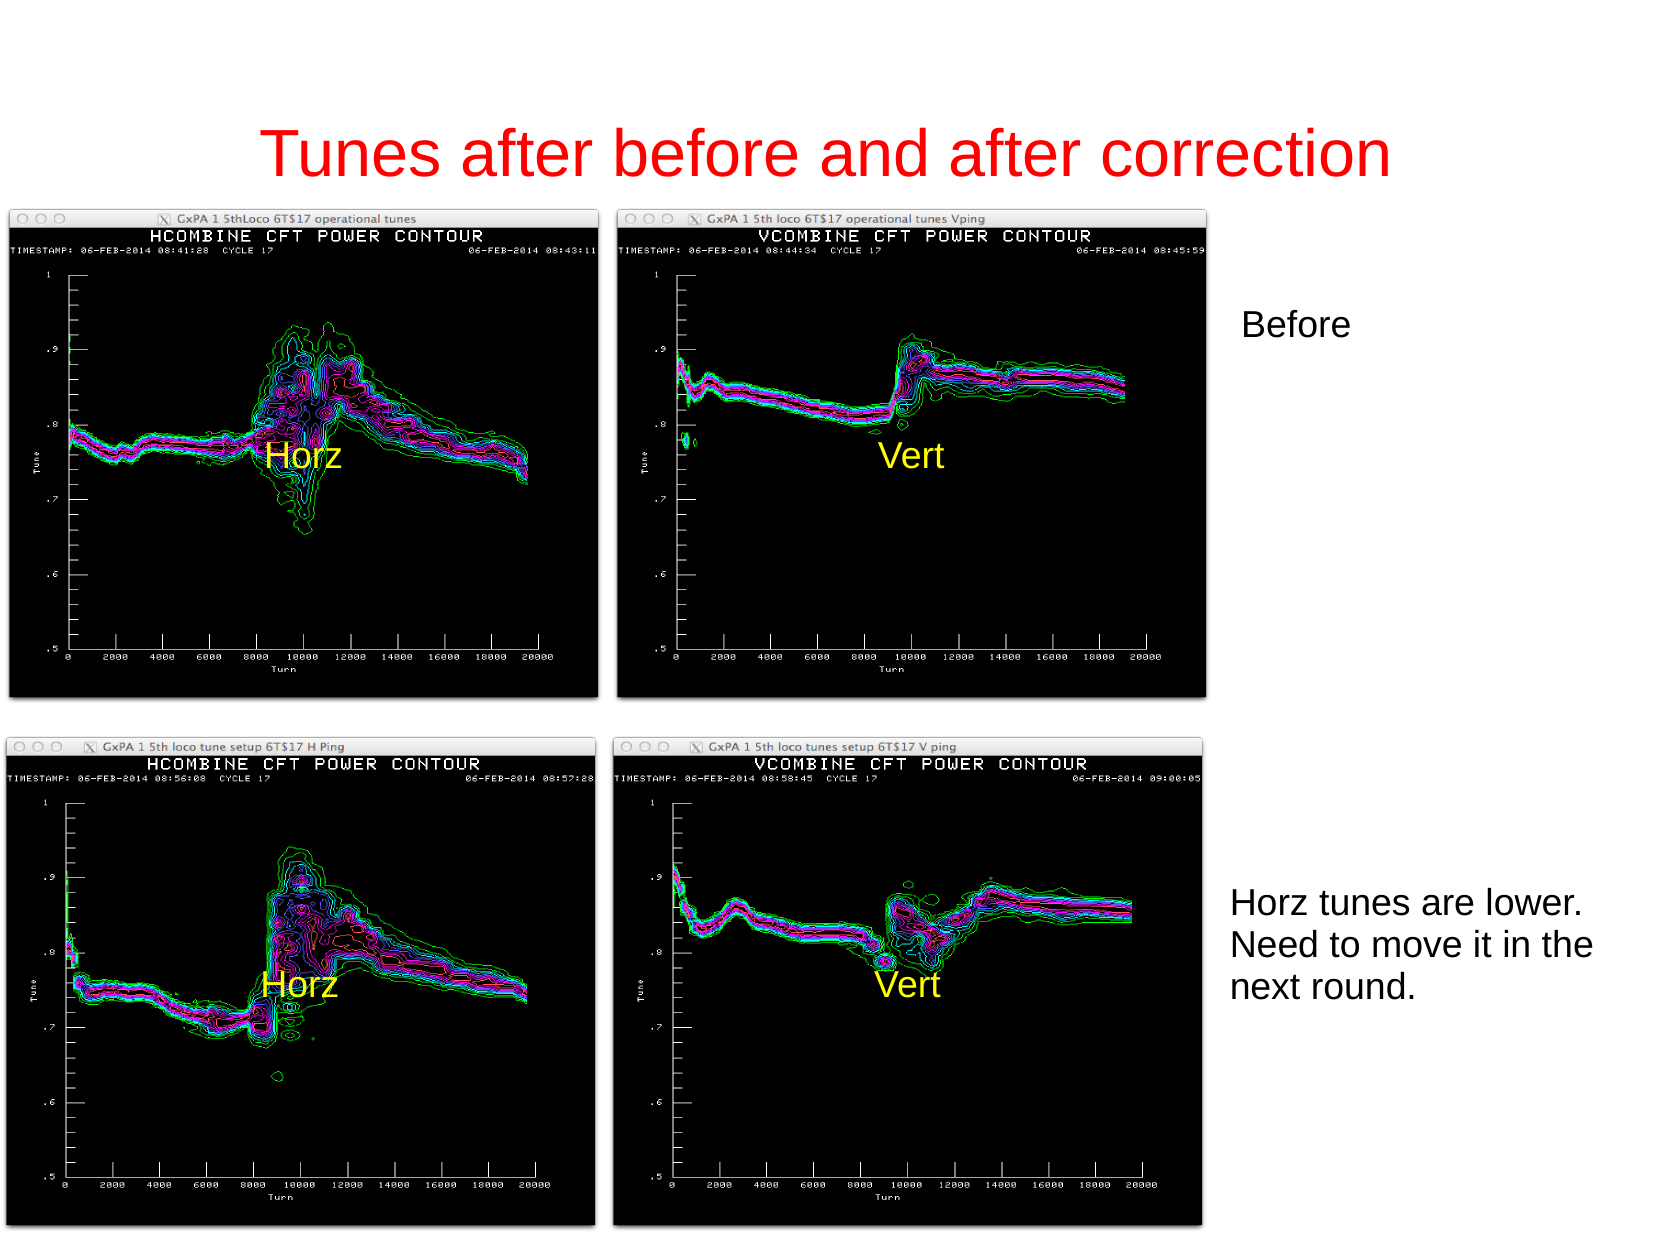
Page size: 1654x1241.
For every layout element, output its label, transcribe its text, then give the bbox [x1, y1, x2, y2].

picture [3, 206, 604, 706]
picture [611, 206, 1212, 706]
picture [607, 734, 1208, 1234]
picture [0, 734, 601, 1234]
text_box Horz tunes are lower. Need to move it in the next round. [1215, 873, 1639, 1057]
title Tunes after before and after correction [82, 49, 1571, 257]
text_box Before [1226, 296, 1583, 354]
